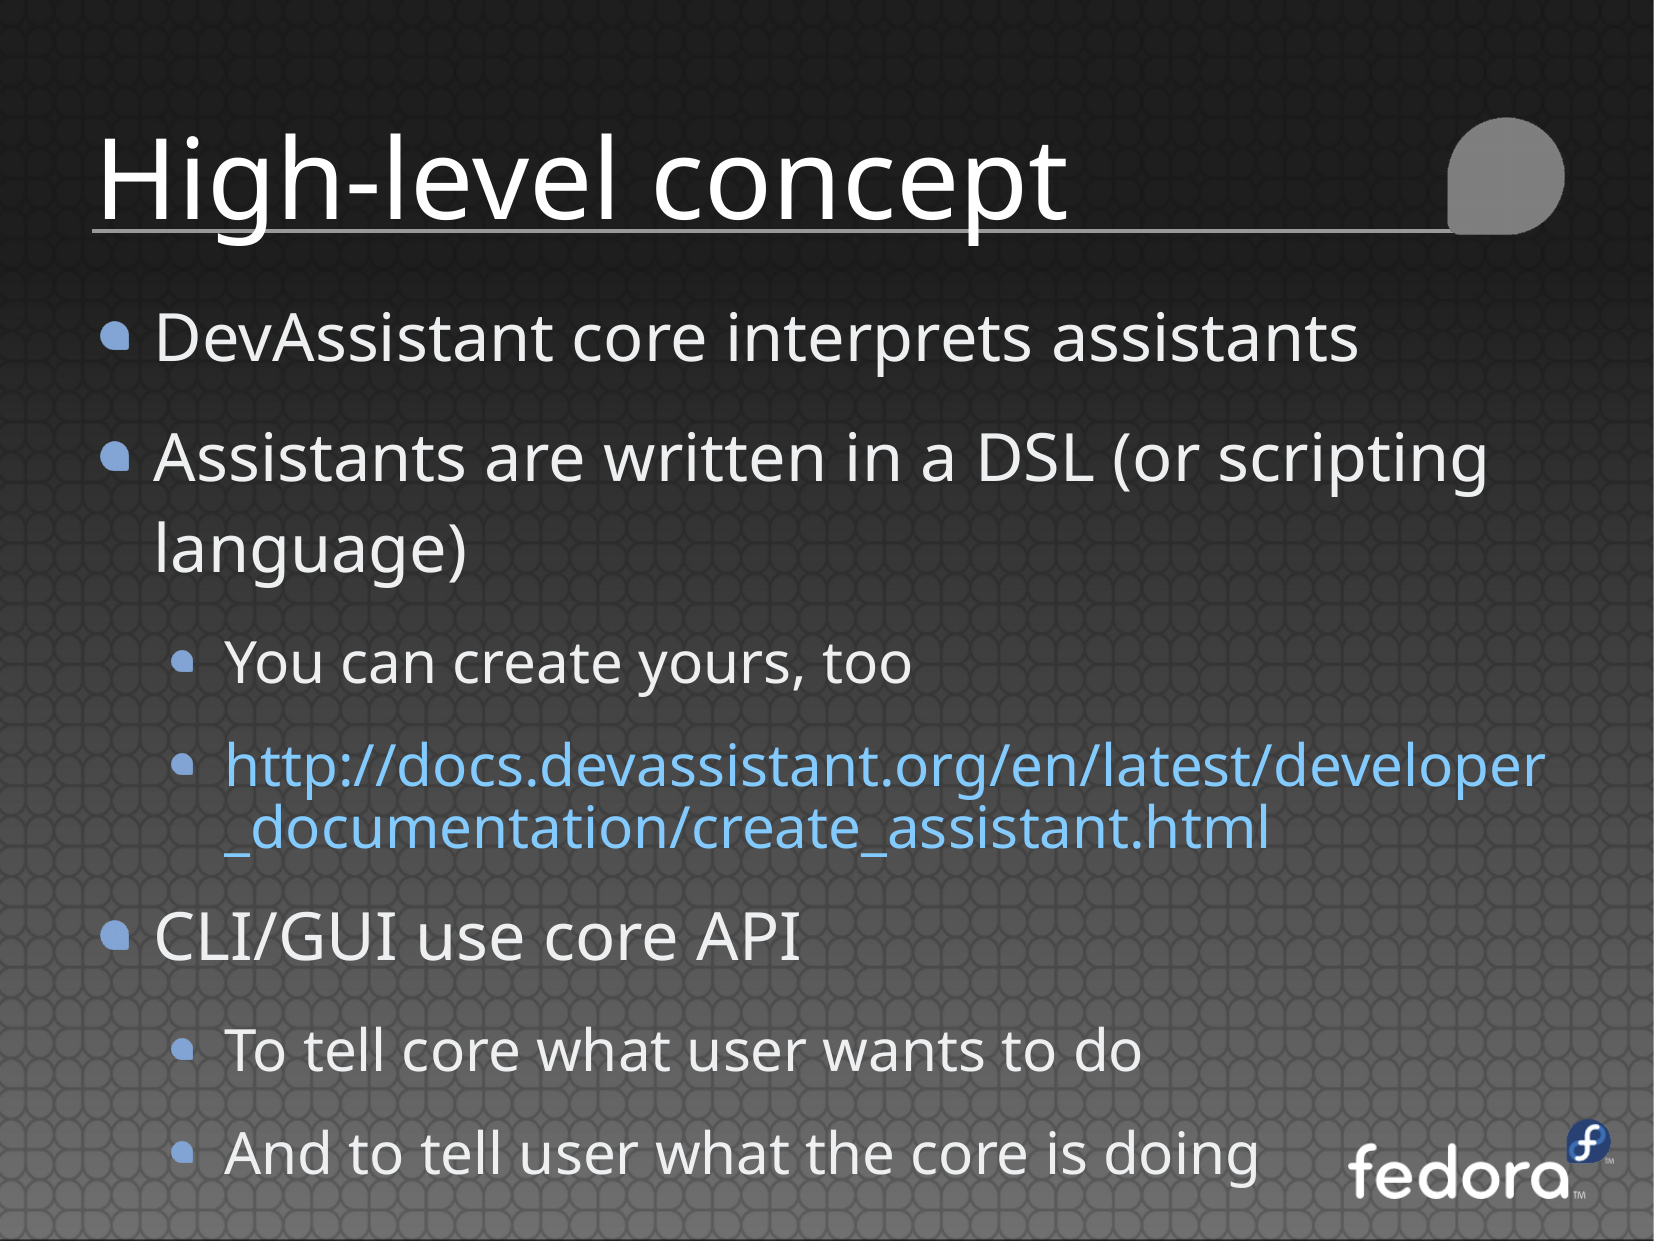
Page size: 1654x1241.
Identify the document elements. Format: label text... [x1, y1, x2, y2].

title High-level concept [94, 79, 1426, 272]
picture [0, 0, 1654, 1241]
list DevAssistant core interprets assistants Assistants are written in a DSL (or scripting language) You can create yours, too http://docs.devassistant.org/en/latest/developer_documentation/create_assistant.html CLI/GUI use core API To tell core what user wants to do And to tell user what the core is doing [82, 290, 1571, 1094]
